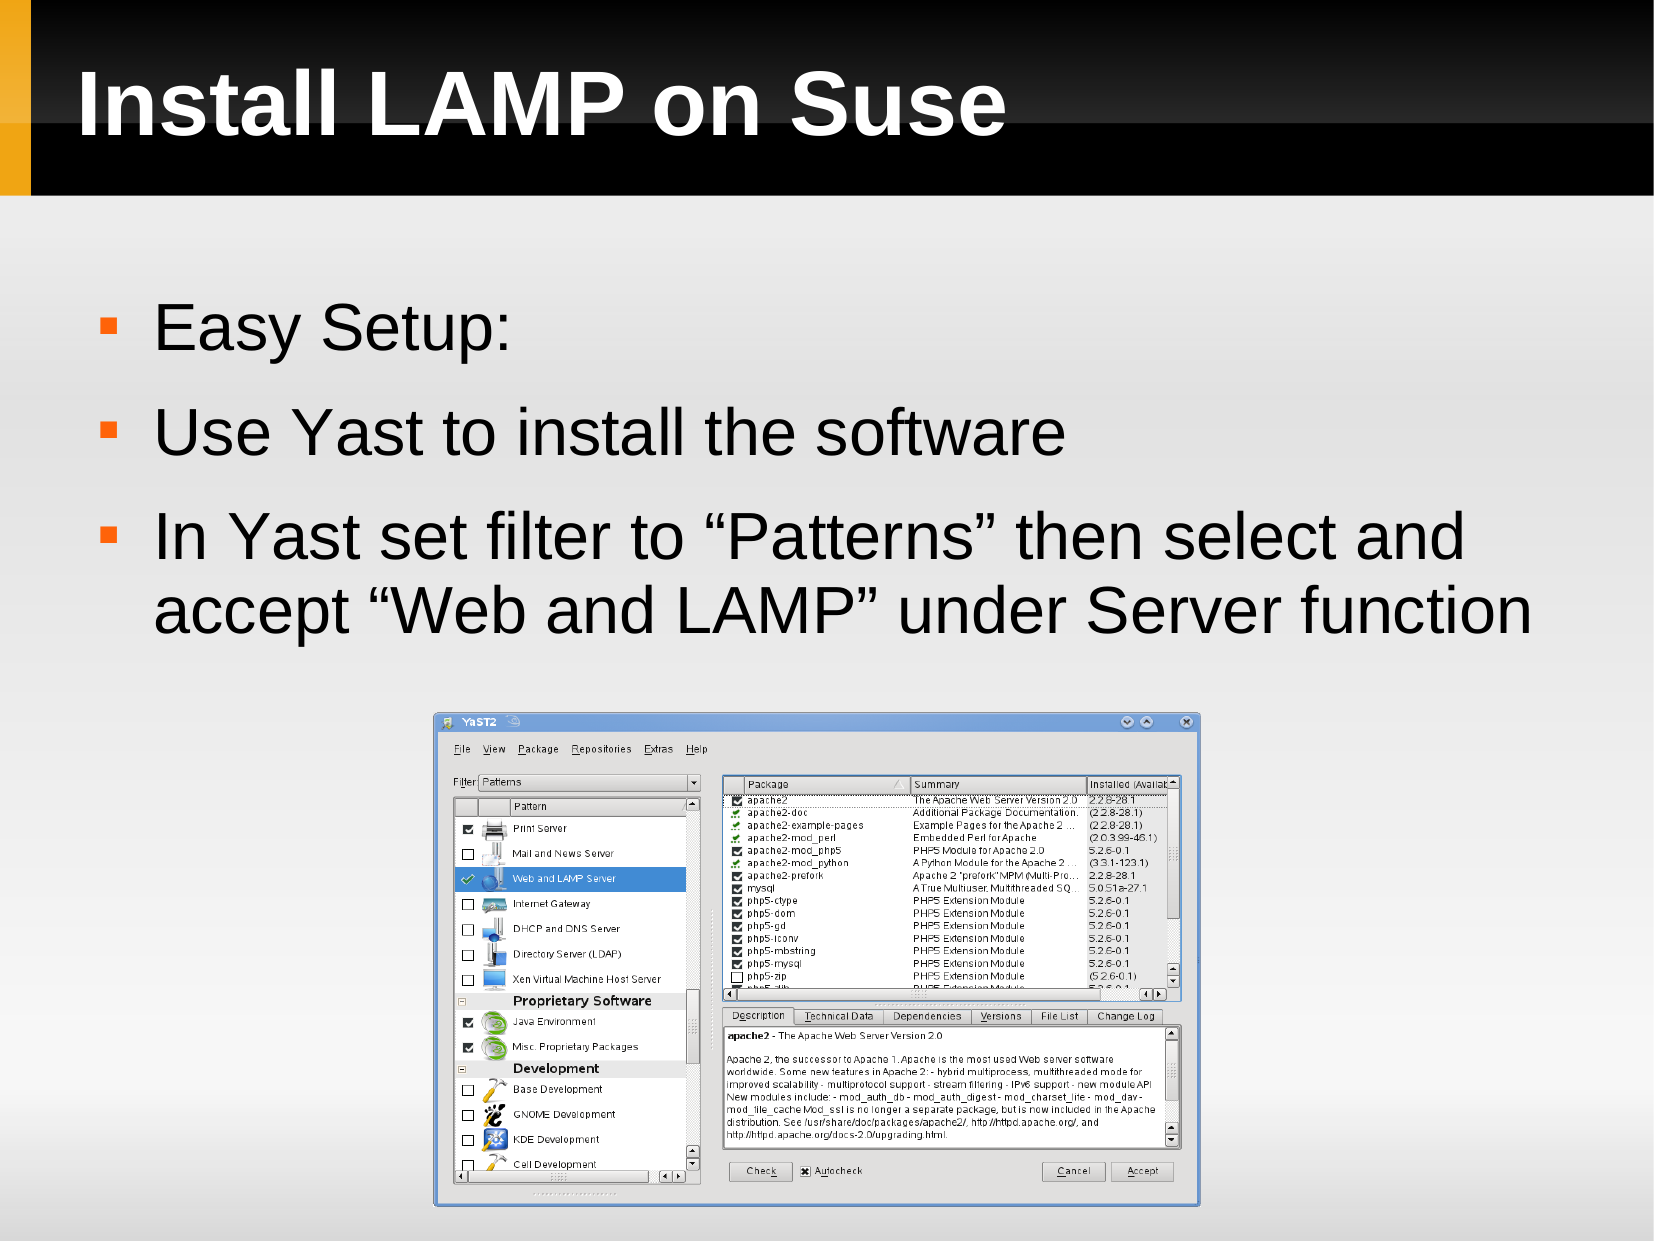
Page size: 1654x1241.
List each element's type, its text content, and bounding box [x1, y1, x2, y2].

list Easy Setup: Use Yast to install the software In Yast set filter to “Patterns” then select and accept “Web and LAMP” under Server function [82, 290, 1571, 1094]
title Install LAMP on Suse [76, 7, 1565, 200]
picture [0, 0, 1654, 1241]
